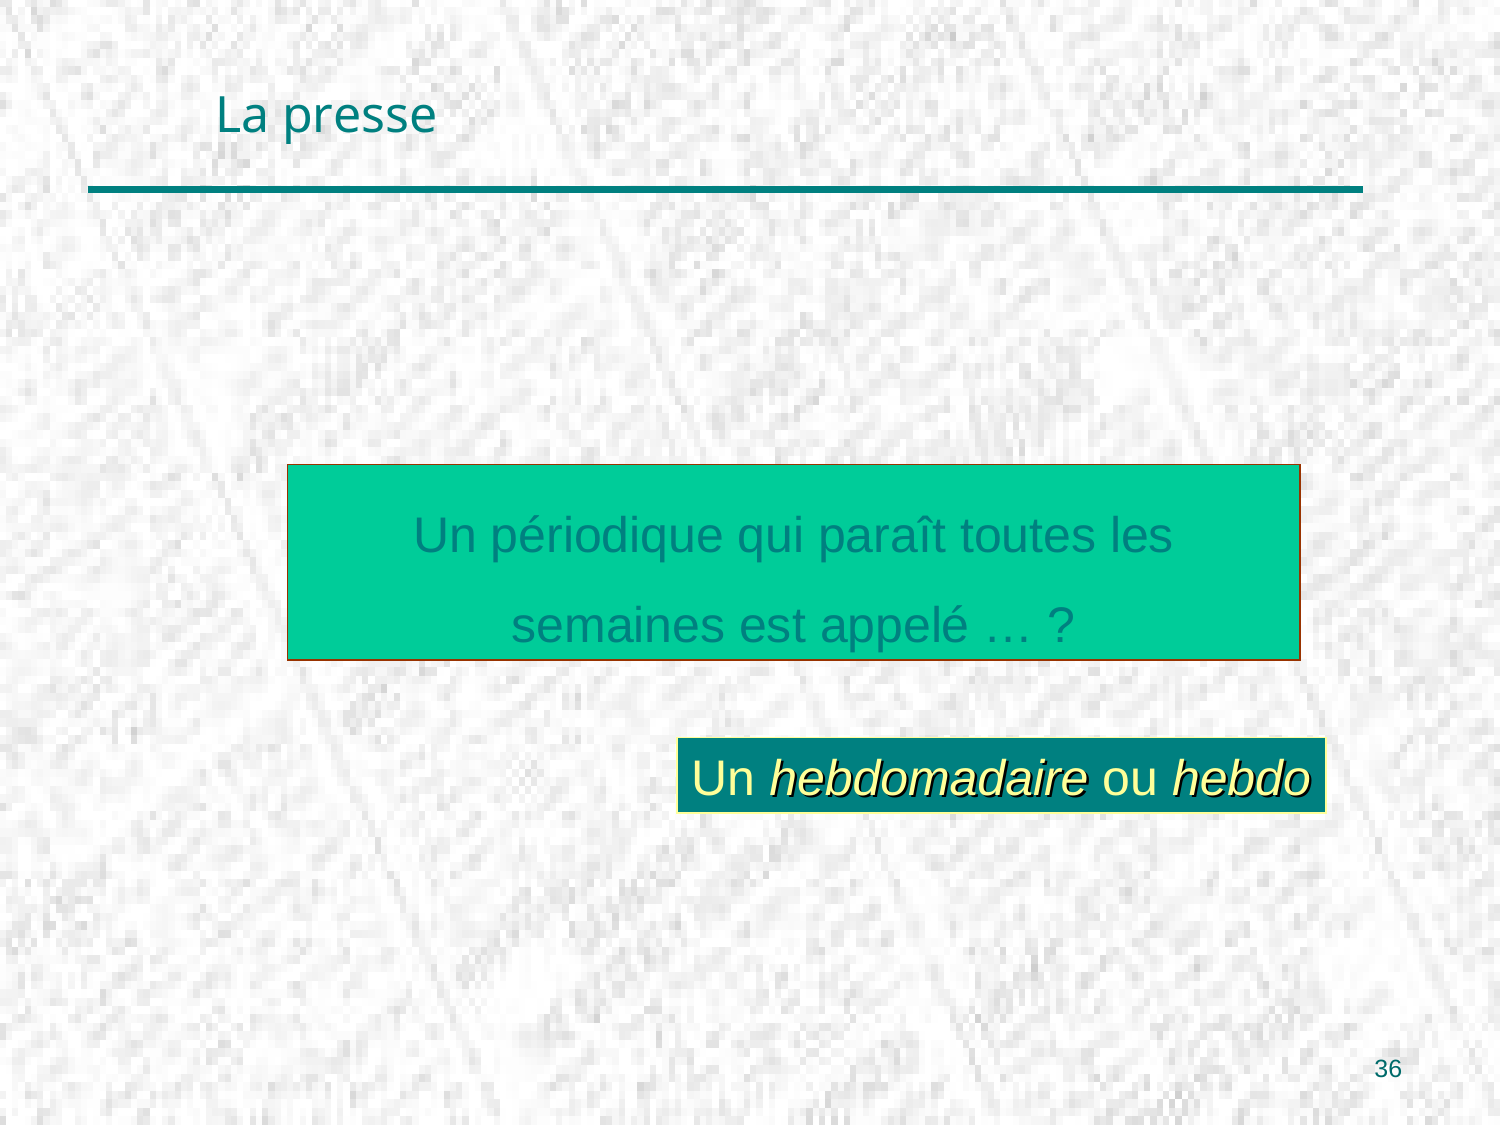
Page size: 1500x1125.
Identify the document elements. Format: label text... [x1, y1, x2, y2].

text_box La presse [200, 74, 454, 151]
text_box Un périodique qui paraît toutes les semaines est appelé … ? [287, 464, 1300, 660]
picture [0, 0, 1500, 1125]
text_box Un hebdomadaire ou hebdo [676, 737, 1326, 813]
